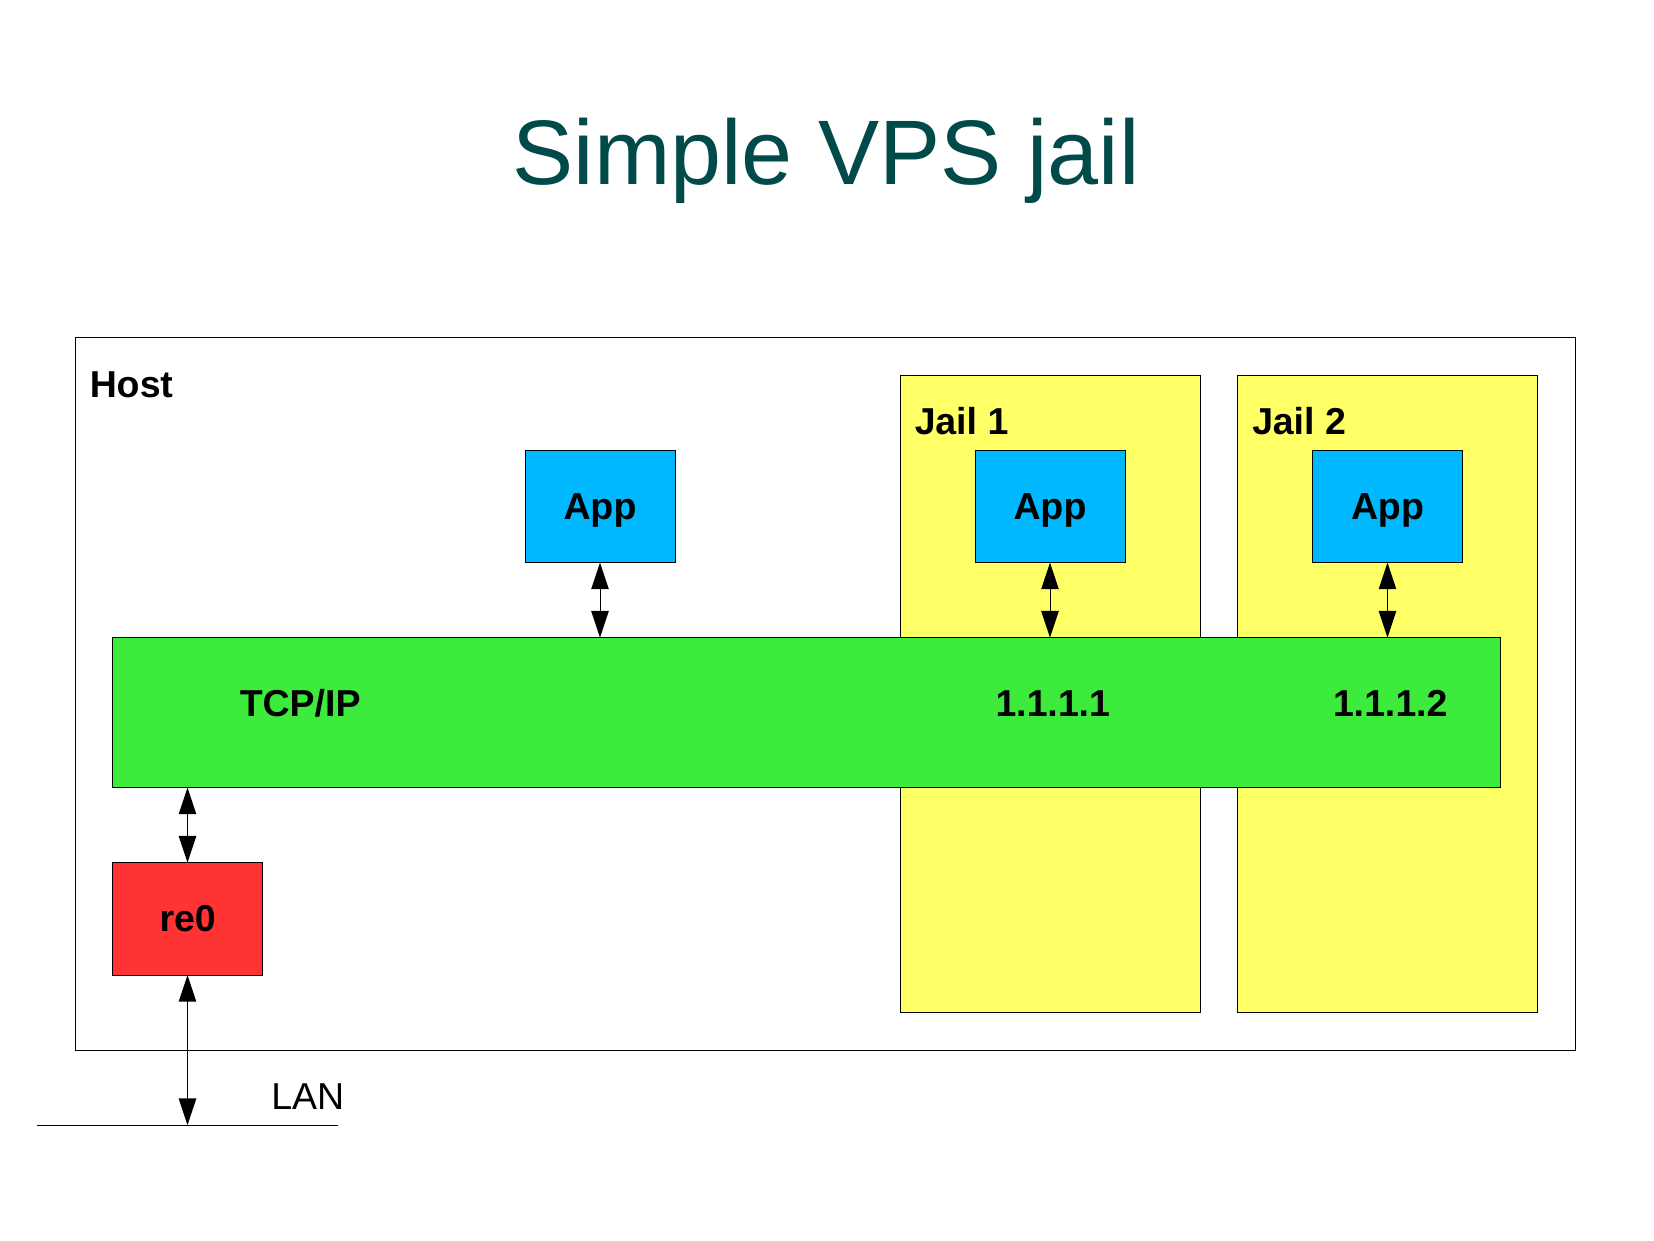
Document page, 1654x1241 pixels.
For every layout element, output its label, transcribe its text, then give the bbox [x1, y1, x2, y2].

text_box Jail 2 [1237, 393, 1361, 451]
text_box re0 [112, 862, 263, 976]
text_box [75, 337, 1576, 1051]
text_box LAN [256, 1068, 360, 1126]
text_box App [525, 450, 676, 563]
text_box Host [75, 355, 188, 413]
title Simple VPS jail [82, 49, 1571, 257]
text_box App [1312, 450, 1463, 563]
text_box 1.1.1.2 [1318, 675, 1463, 732]
text_box TCP/IP [225, 675, 376, 732]
text_box 1.1.1.1 [980, 675, 1126, 732]
text_box Jail 1 [900, 393, 1024, 451]
text_box App [975, 450, 1126, 563]
